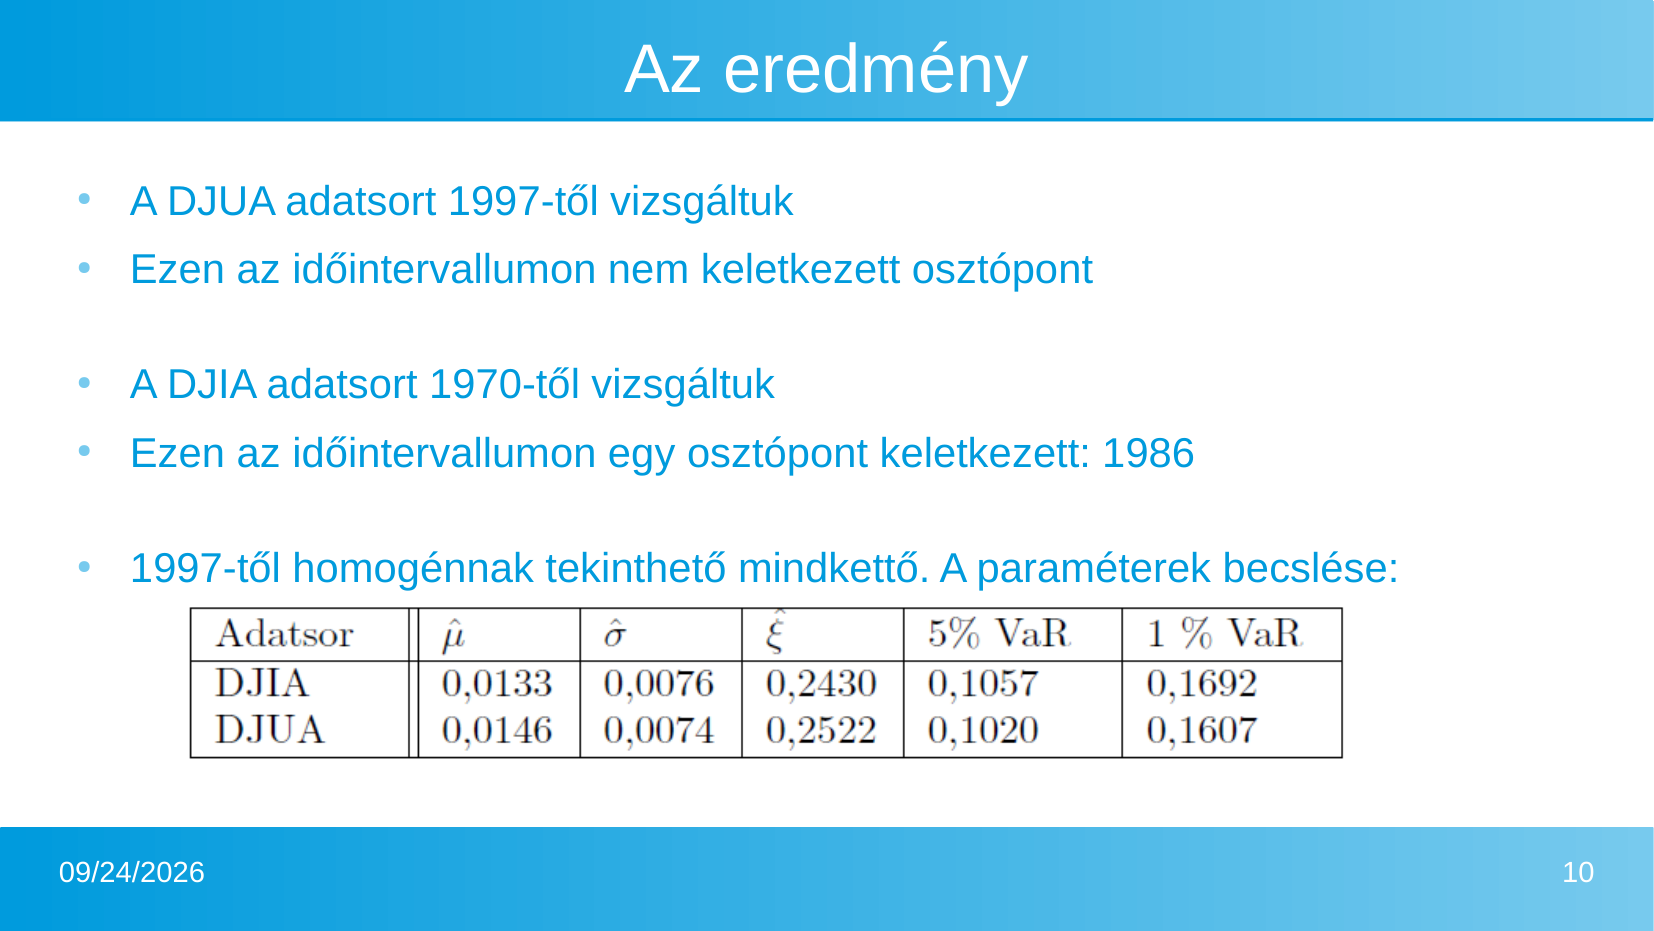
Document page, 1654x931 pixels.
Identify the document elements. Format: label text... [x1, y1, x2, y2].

title Az eredmény [59, 29, 1595, 108]
list A DJUA adatsort 1997-től vizsgáltuk Ezen az időintervallumon nem keletkezett osztópont A DJIA adatsort 1970-től vizsgáltuk Ezen az időintervallumon egy osztópont keletkezett: 1986 1997-től homogénnak tekinthető mindkettő. A paraméterek becslése: [59, 177, 1595, 768]
picture [187, 603, 1351, 768]
